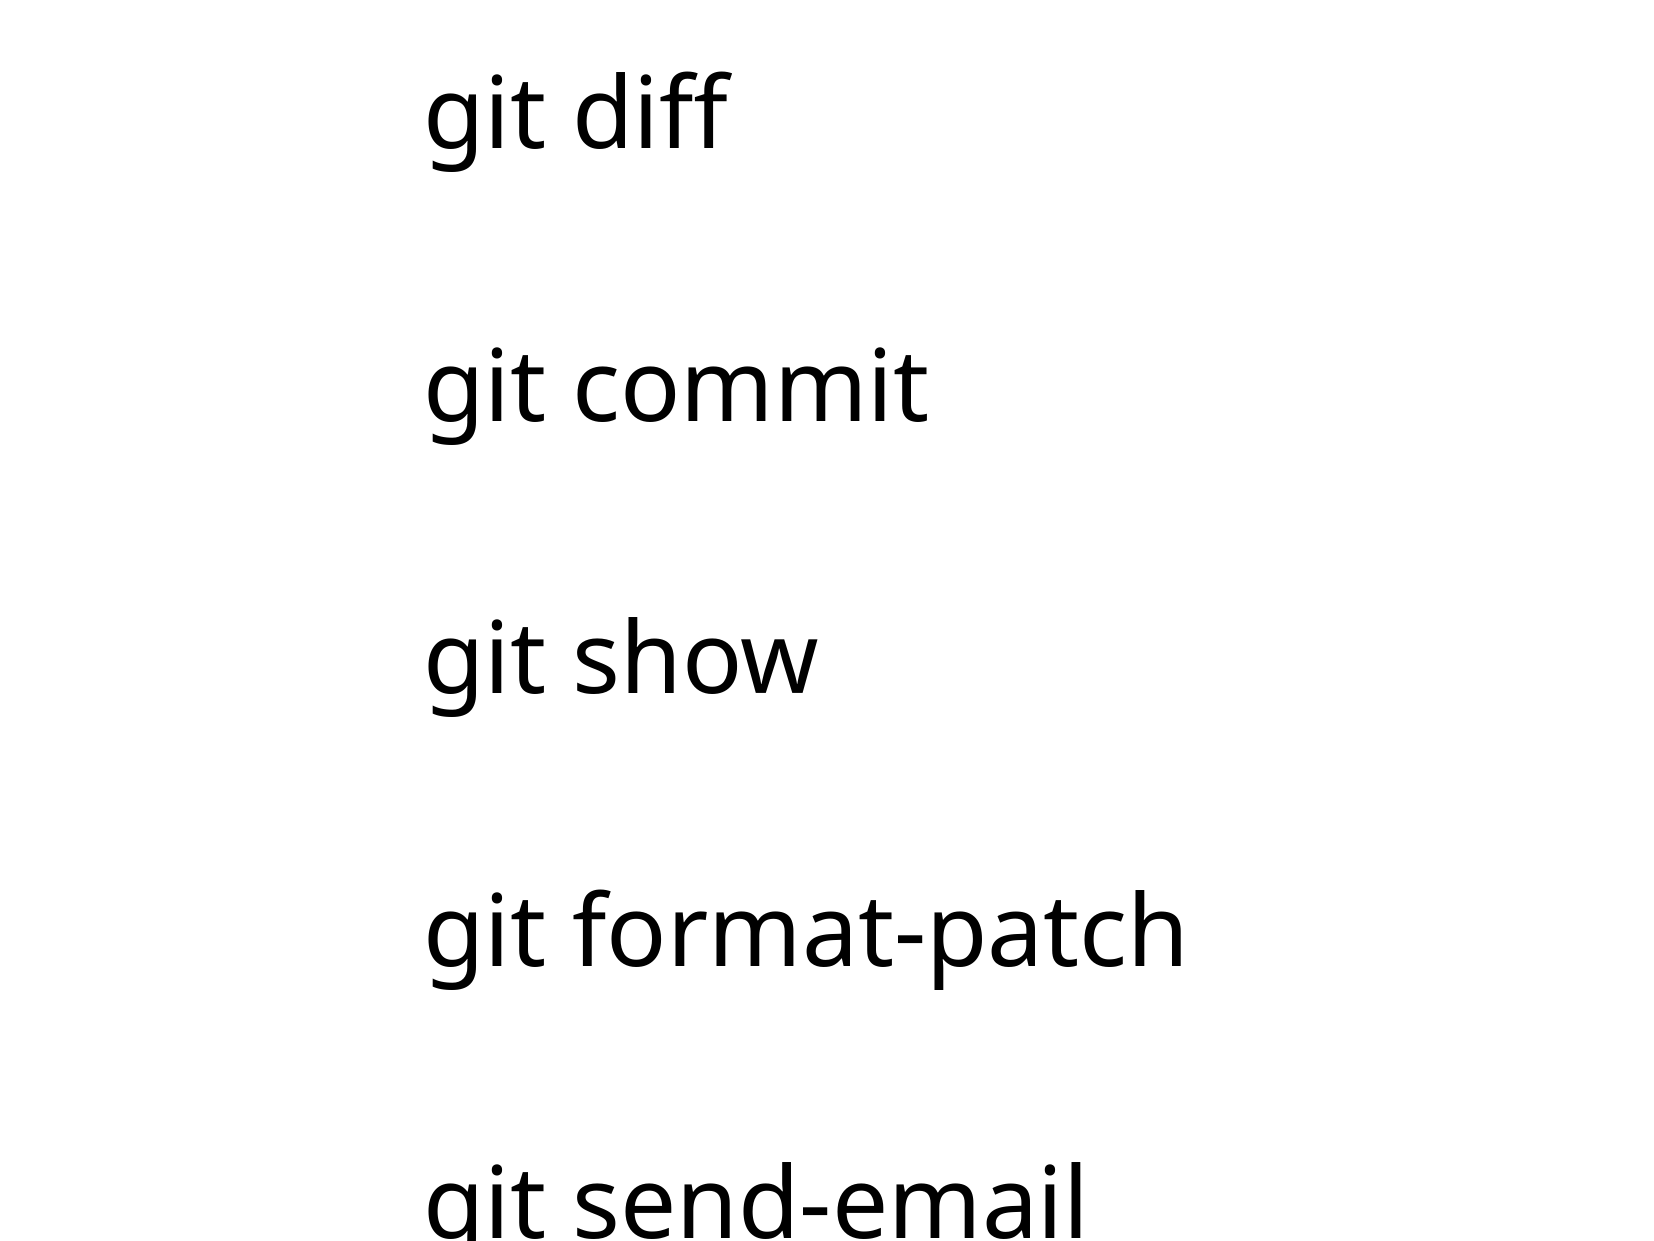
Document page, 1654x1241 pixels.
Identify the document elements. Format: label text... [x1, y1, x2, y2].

text_box git diff git commit git show git format-patch git send-email [408, 34, 1246, 1130]
